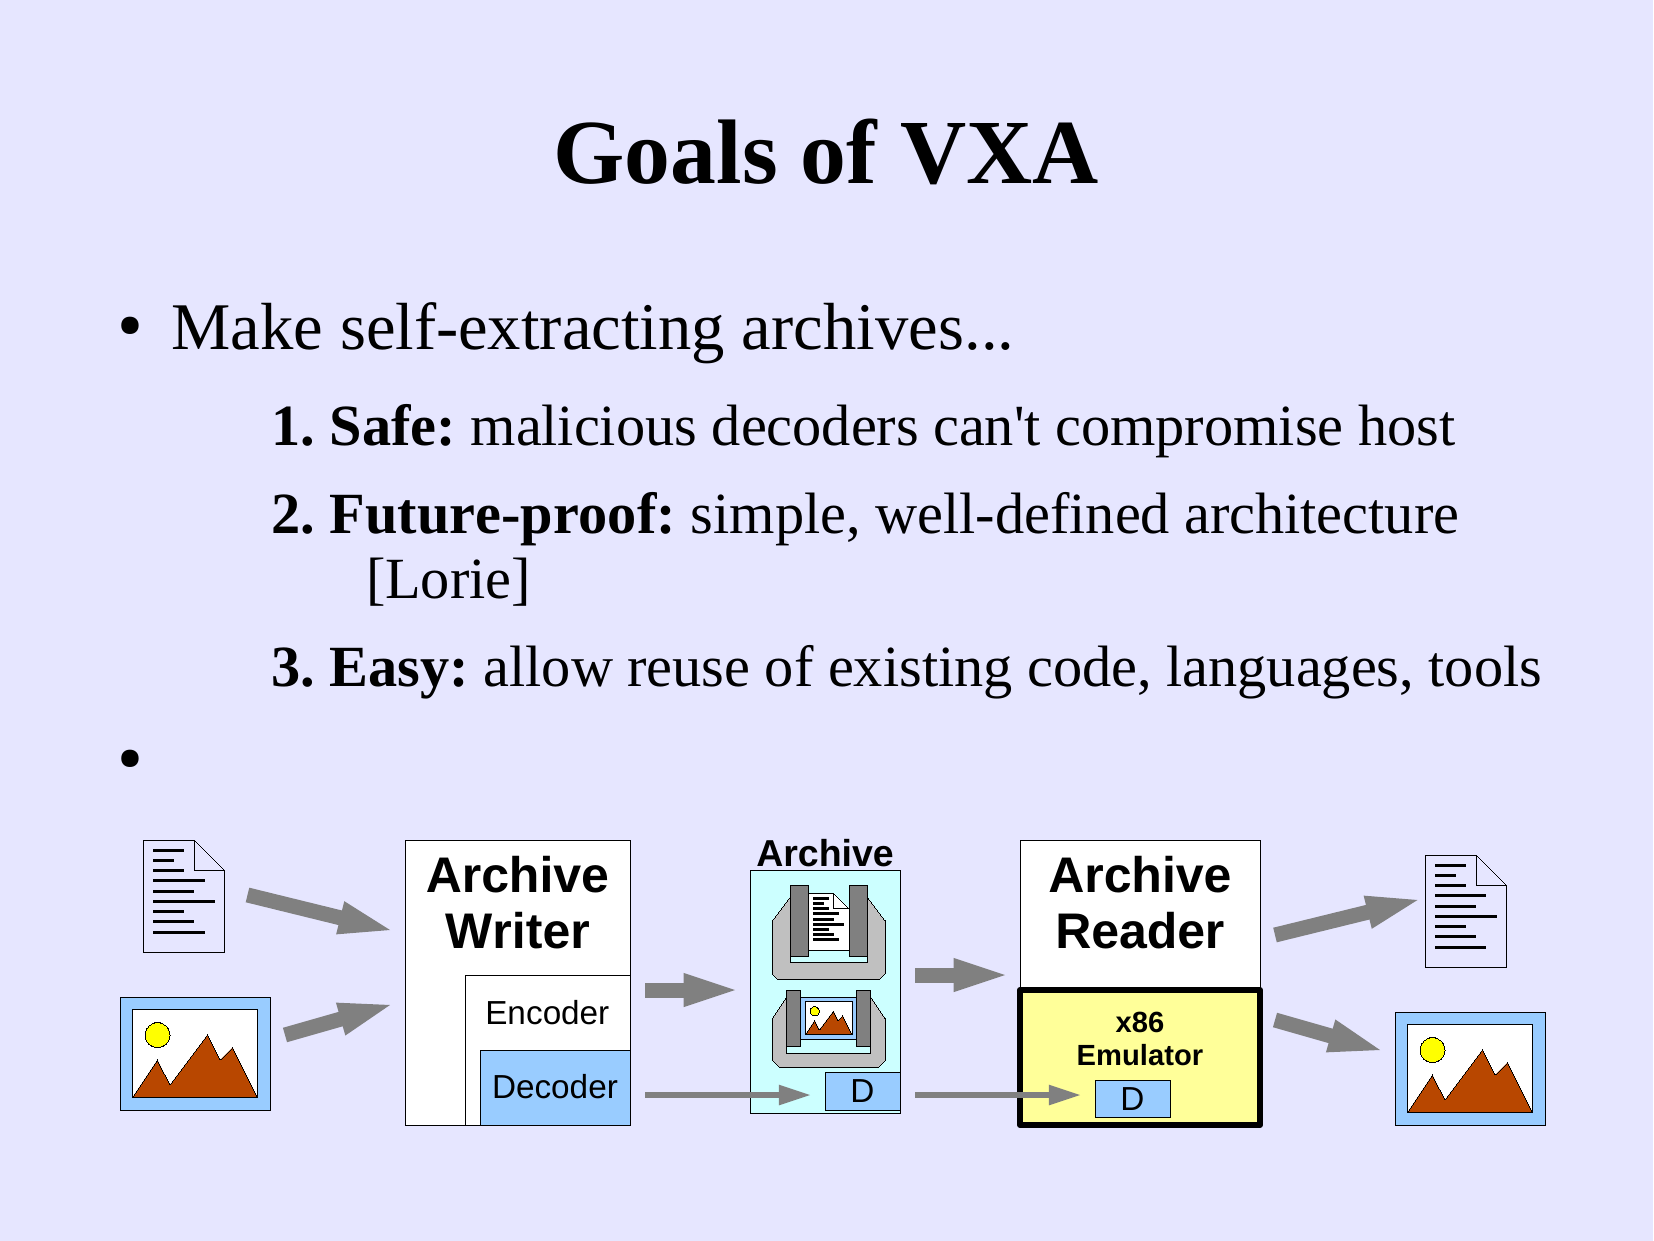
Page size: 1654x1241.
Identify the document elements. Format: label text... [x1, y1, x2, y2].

text_box Encoder [465, 975, 631, 1126]
text_box D [1095, 1080, 1171, 1118]
text_box Archive Writer [405, 840, 631, 1126]
text_box Archive Reader [1020, 840, 1261, 990]
text_box [1395, 1012, 1546, 1126]
text_box [120, 997, 271, 1111]
text_box D [825, 1072, 901, 1111]
list Make self-extracting archives... Safe: malicious decoders can't compromise host Future-proof: simple, well-defined architecture [Lorie] Easy: allow reuse of existing code, languages, tools [82, 290, 1571, 1095]
text_box [750, 882, 901, 1114]
text_box Archive [720, 825, 931, 882]
text_box x86 Emulator [1020, 990, 1261, 1126]
text_box Decoder [480, 1050, 631, 1126]
title Goals of VXA [82, 49, 1571, 257]
